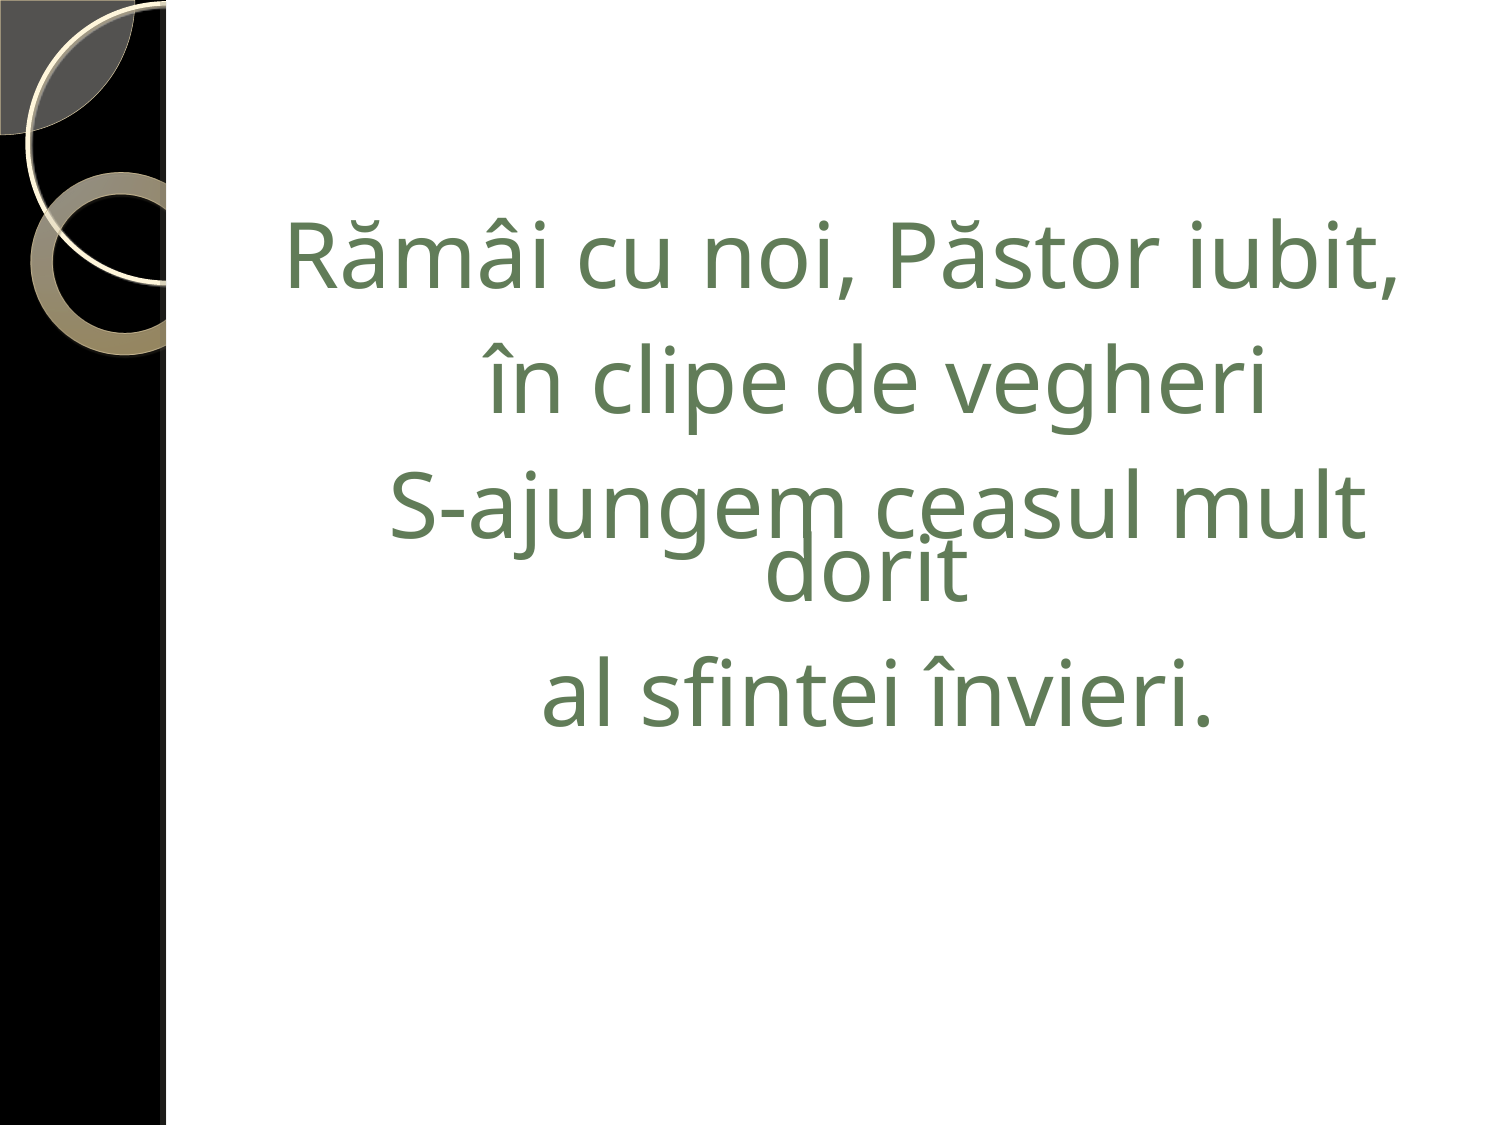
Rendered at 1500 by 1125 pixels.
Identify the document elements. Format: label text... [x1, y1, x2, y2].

picture [27, 170, 160, 362]
title Rămâi cu noi, Păstor iubit, în clipe de vegheri S-ajungem ceasul mult dorit al sfintei învieri. [233, 58, 1464, 994]
